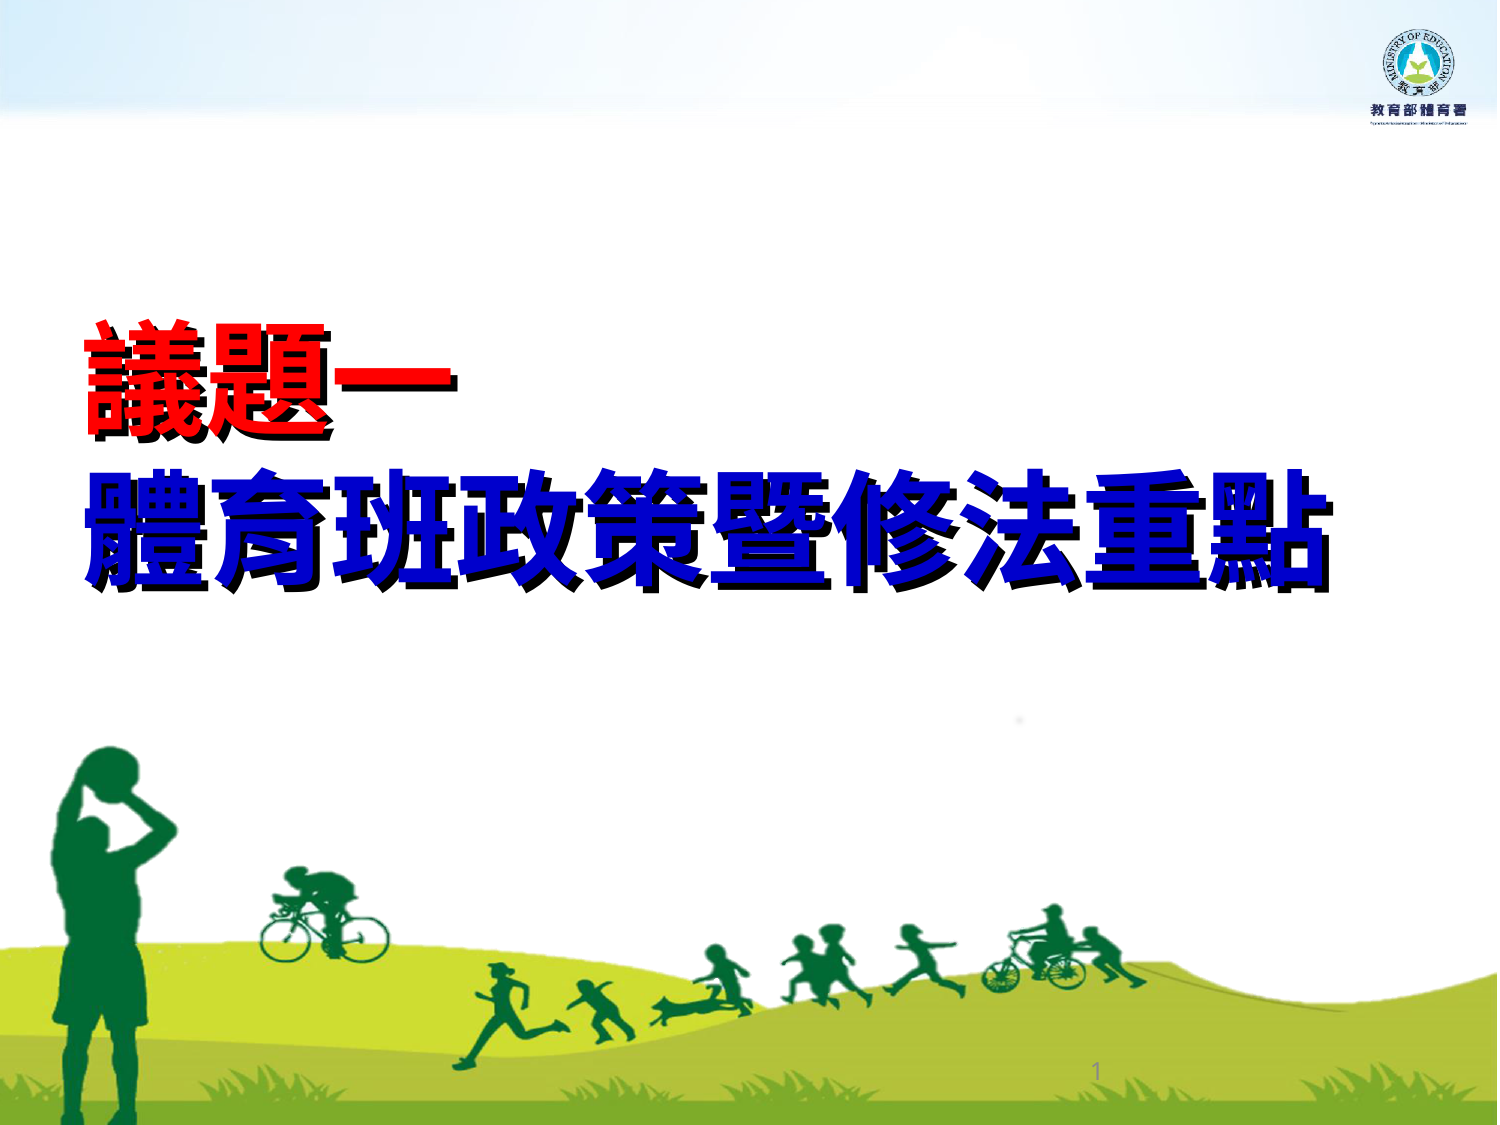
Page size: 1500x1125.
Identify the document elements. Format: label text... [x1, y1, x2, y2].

text_box 1 [1074, 1042, 1426, 1103]
text_box 議題一 體育班政策暨修法重點 [64, 267, 1483, 634]
